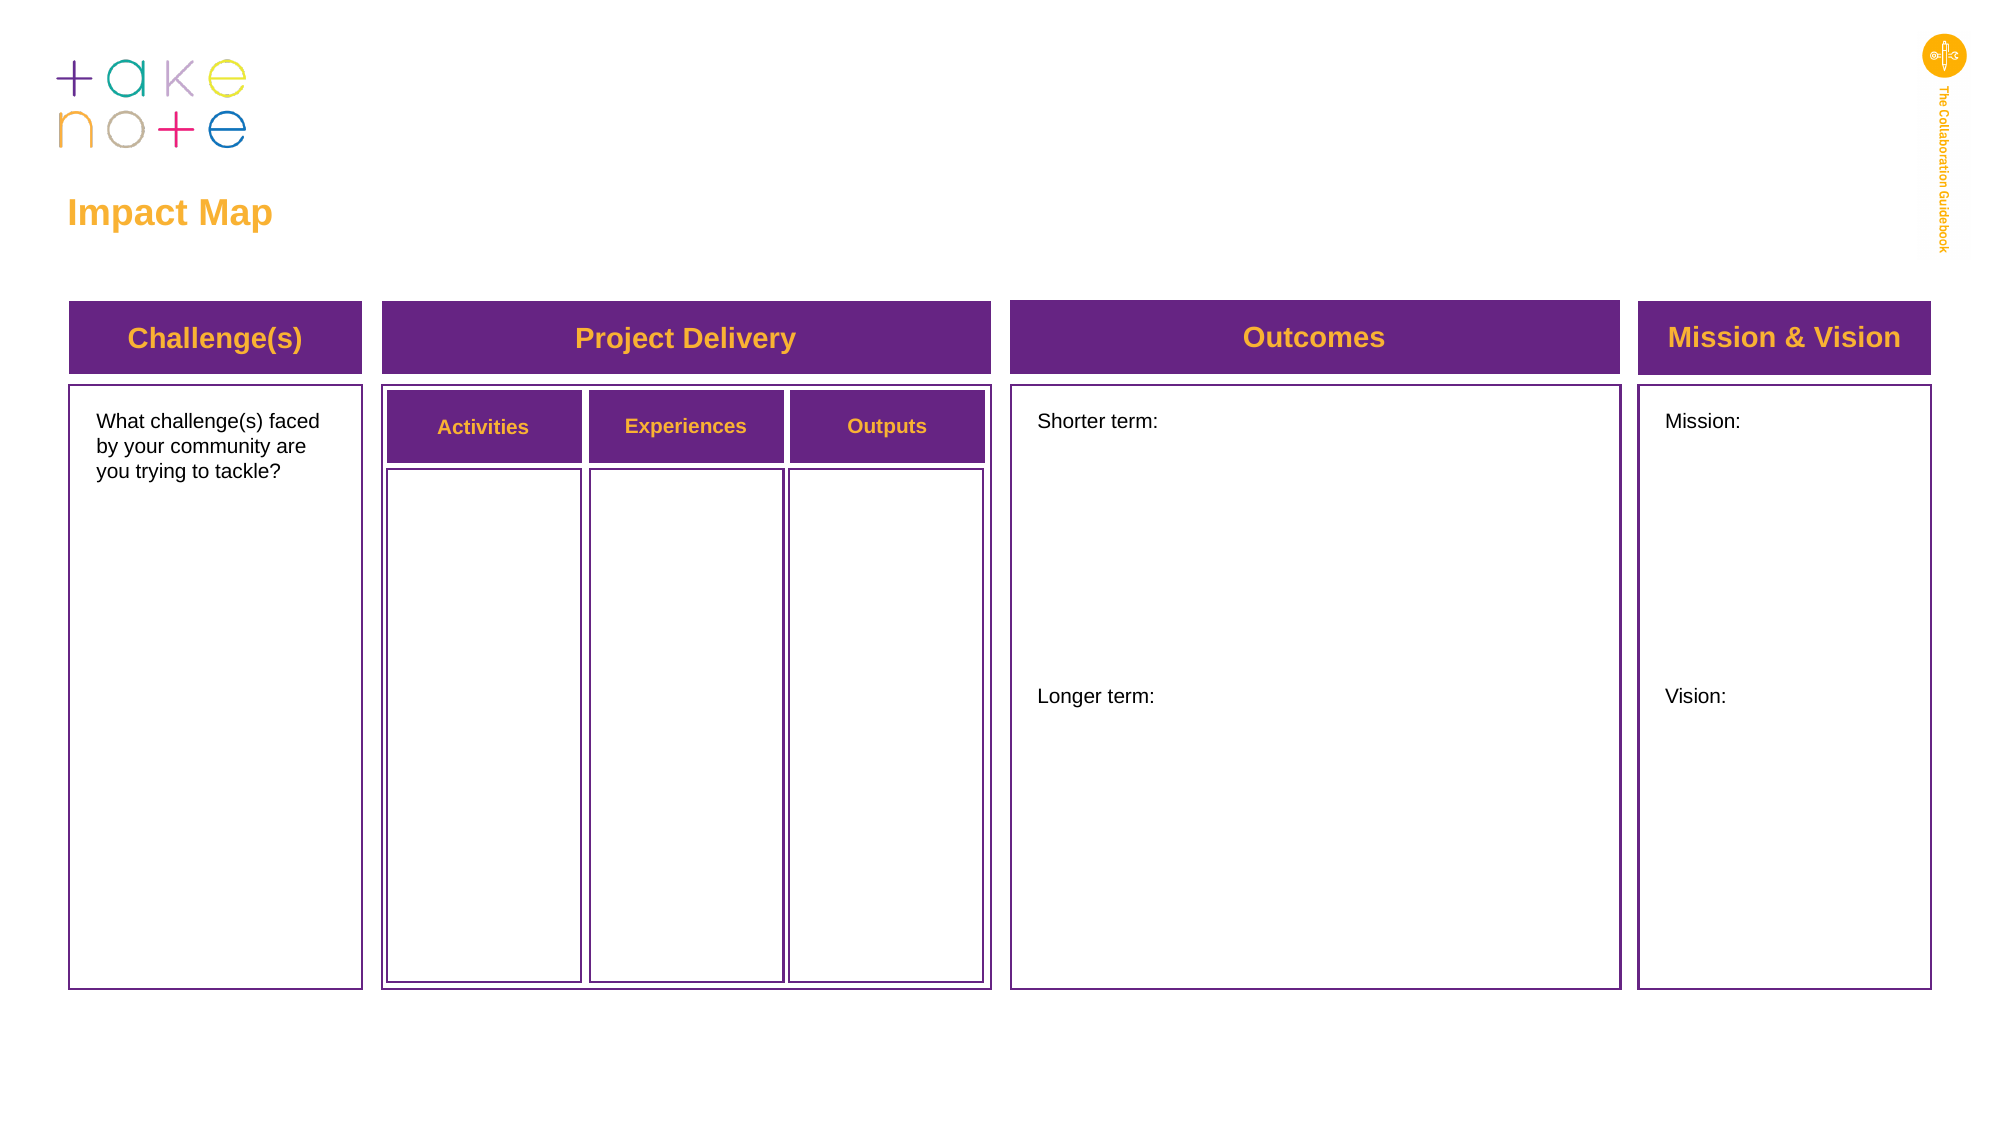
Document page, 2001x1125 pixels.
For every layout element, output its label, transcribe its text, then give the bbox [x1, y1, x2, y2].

picture [20, 24, 281, 183]
picture [1917, 31, 1971, 260]
text_box Outputs [821, 405, 953, 446]
text_box Project Delivery [483, 311, 889, 363]
text_box [1638, 301, 1931, 375]
text_box Mission & Vision [1650, 310, 1920, 362]
text_box [1010, 300, 1620, 374]
text_box [382, 301, 991, 374]
text_box [589, 390, 784, 463]
text_box Challenge(s) [92, 311, 339, 363]
text_box Mission: Vision: [1650, 400, 1920, 719]
text_box [69, 301, 362, 374]
text_box Shorter term: Longer term: [1022, 400, 1603, 719]
text_box Experiences [594, 405, 778, 446]
text_box Outcomes [1111, 311, 1517, 362]
text_box Activities [385, 406, 581, 447]
text_box [387, 390, 582, 463]
text_box Impact Map [52, 180, 291, 241]
text_box What challenge(s) faced by your community are you trying to tackle? [81, 400, 350, 492]
text_box [790, 390, 985, 463]
